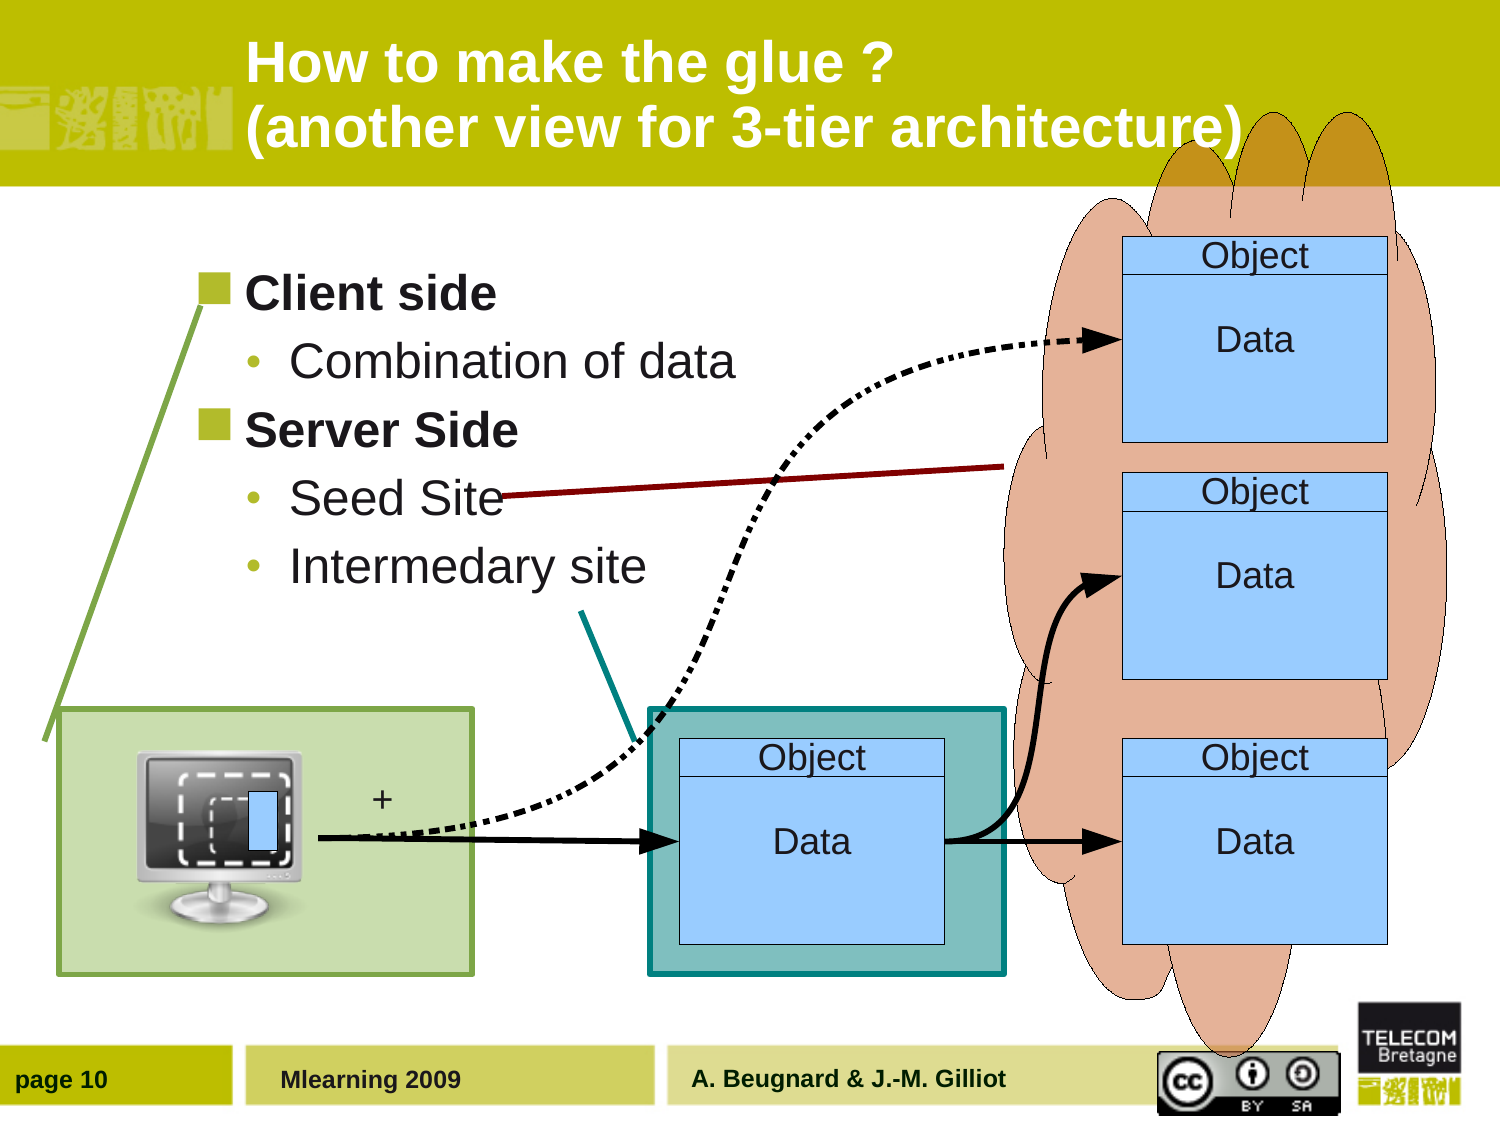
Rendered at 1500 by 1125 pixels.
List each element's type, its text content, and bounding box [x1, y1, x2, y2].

text_box Object [1122, 236, 1388, 275]
text_box Object [679, 738, 945, 777]
text_box Data [1122, 777, 1388, 945]
text_box [1105, 987, 1163, 1000]
text_box [248, 791, 278, 851]
text_box [1061, 162, 1418, 265]
text_box Object [1122, 472, 1388, 512]
title How to make the glue ? (another view for 3-tier architecture) [245, 27, 1459, 162]
picture [0, 0, 1500, 1125]
text_box Object [1122, 738, 1388, 777]
text_box Data [679, 777, 945, 945]
text_box [1177, 987, 1282, 1058]
text_box Data [1122, 275, 1388, 443]
text_box Data [1122, 512, 1388, 680]
list Client side Combination of data Server Side Seed Site Intermedary site [200, 265, 1459, 987]
text_box + [59, 709, 200, 974]
